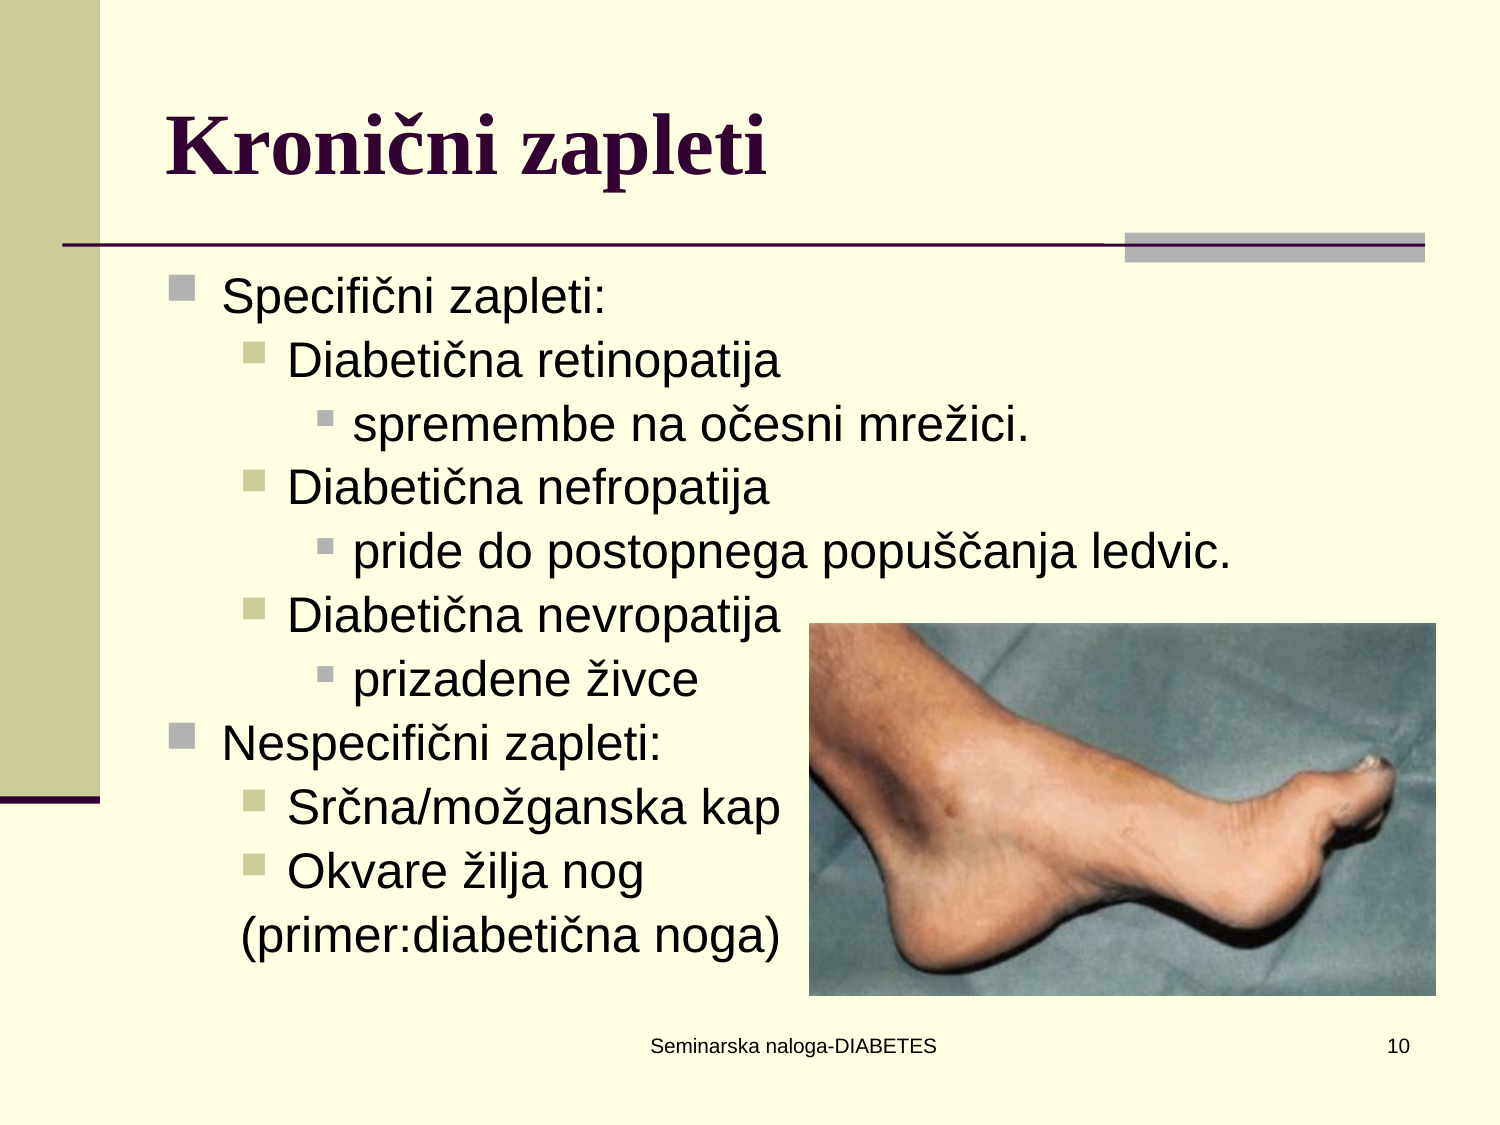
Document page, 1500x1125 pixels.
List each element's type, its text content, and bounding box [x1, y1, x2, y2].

footer Seminarska naloga-DIABETES [549, 1025, 1038, 1100]
list Specifični zapleti: Diabetična retinopatija spremembe na očesni mrežici. Diabetična nefropatija pride do postopnega popuščanja ledvic. Diabetična nevropatija prizadene živce Nespecifični zapleti: Srčna/možganska kap Okvare žilja nog (primer:diabetična noga) [150, 262, 1425, 1006]
slide_number <number> [1112, 1025, 1425, 1100]
title Kronični zapleti [150, 45, 1425, 234]
picture [809, 623, 1436, 997]
